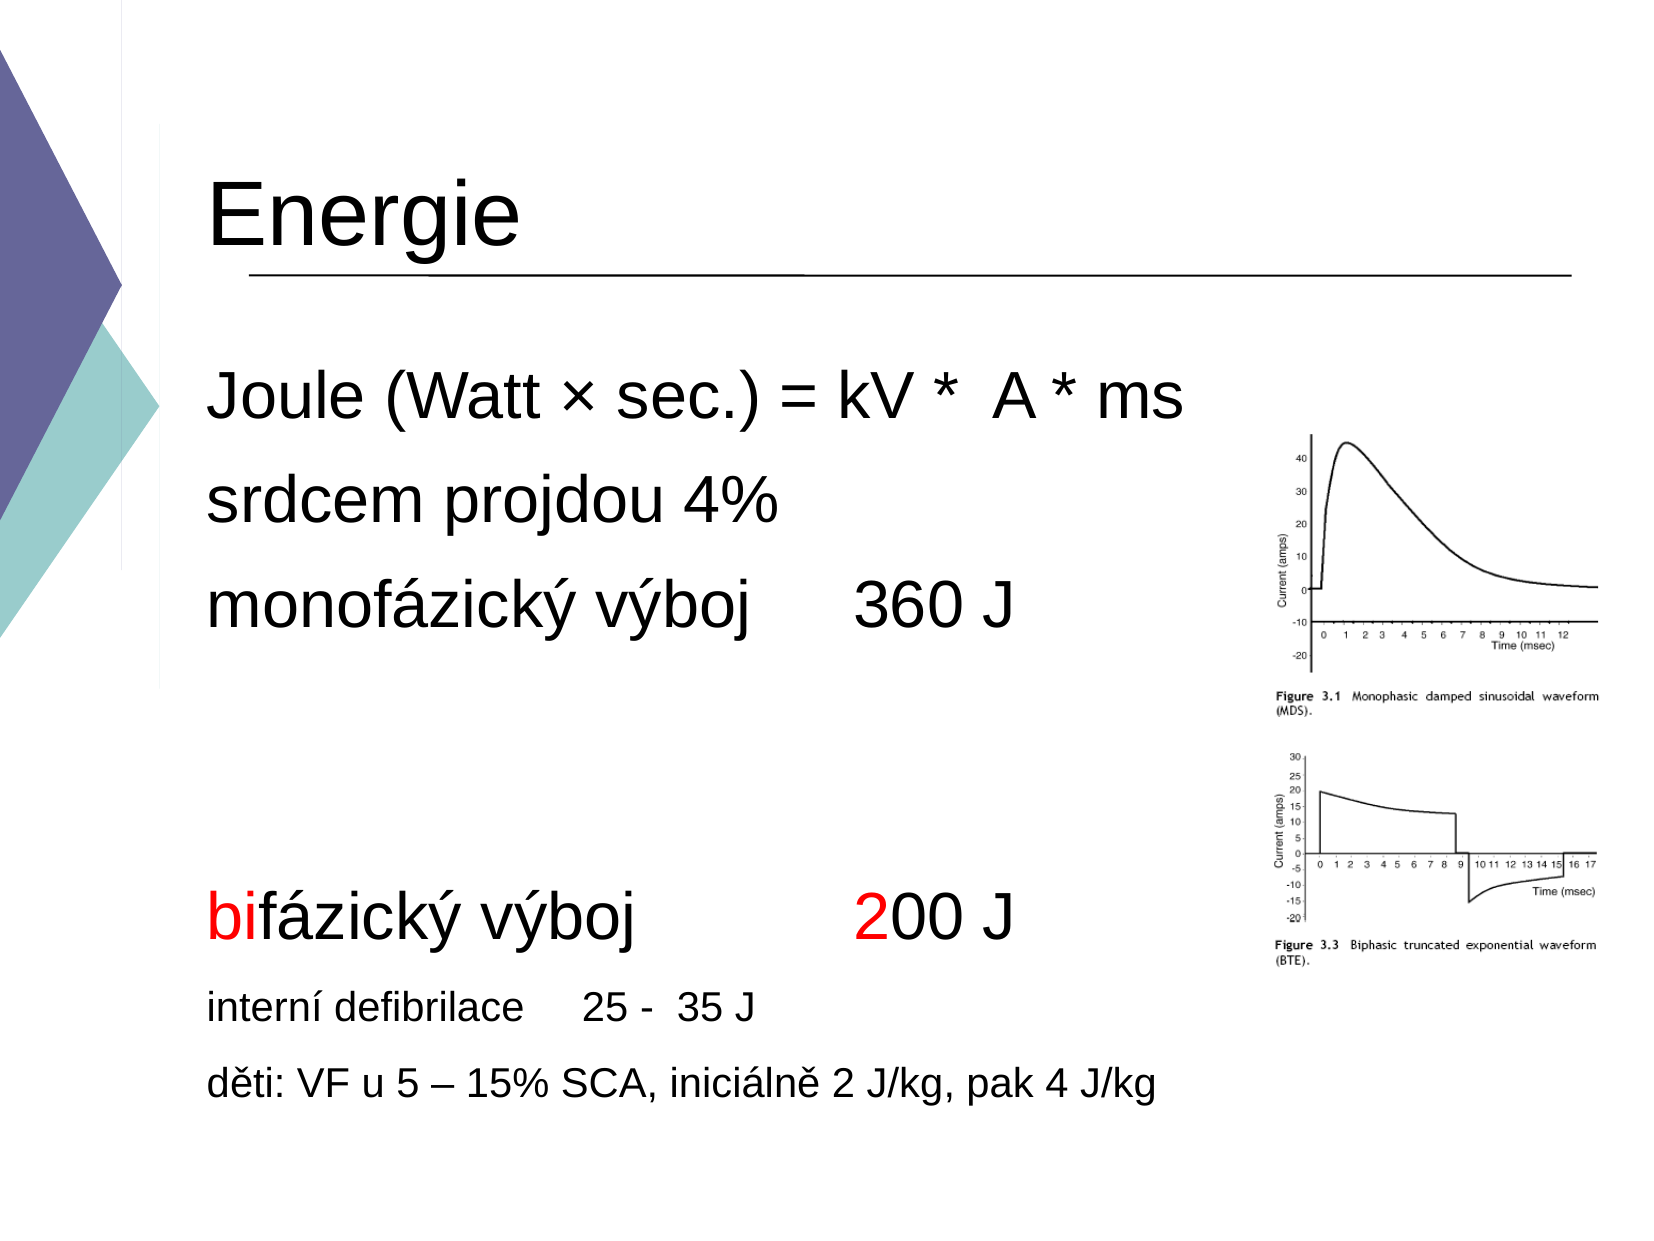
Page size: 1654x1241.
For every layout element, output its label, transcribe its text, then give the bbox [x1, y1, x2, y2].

list Joule (Watt × sec.) = kV * A * ms srdcem projdou 4% monofázický výboj 360 J bifázický výboj 200 J interní defibrilace 25 - 35 J děti: VF u 5 – 15% SCA, iniciálně 2 J/kg, pak 4 J/kg [206, 358, 1613, 1147]
title Energie [206, 86, 1613, 341]
picture [1269, 428, 1610, 717]
picture [1269, 748, 1598, 970]
